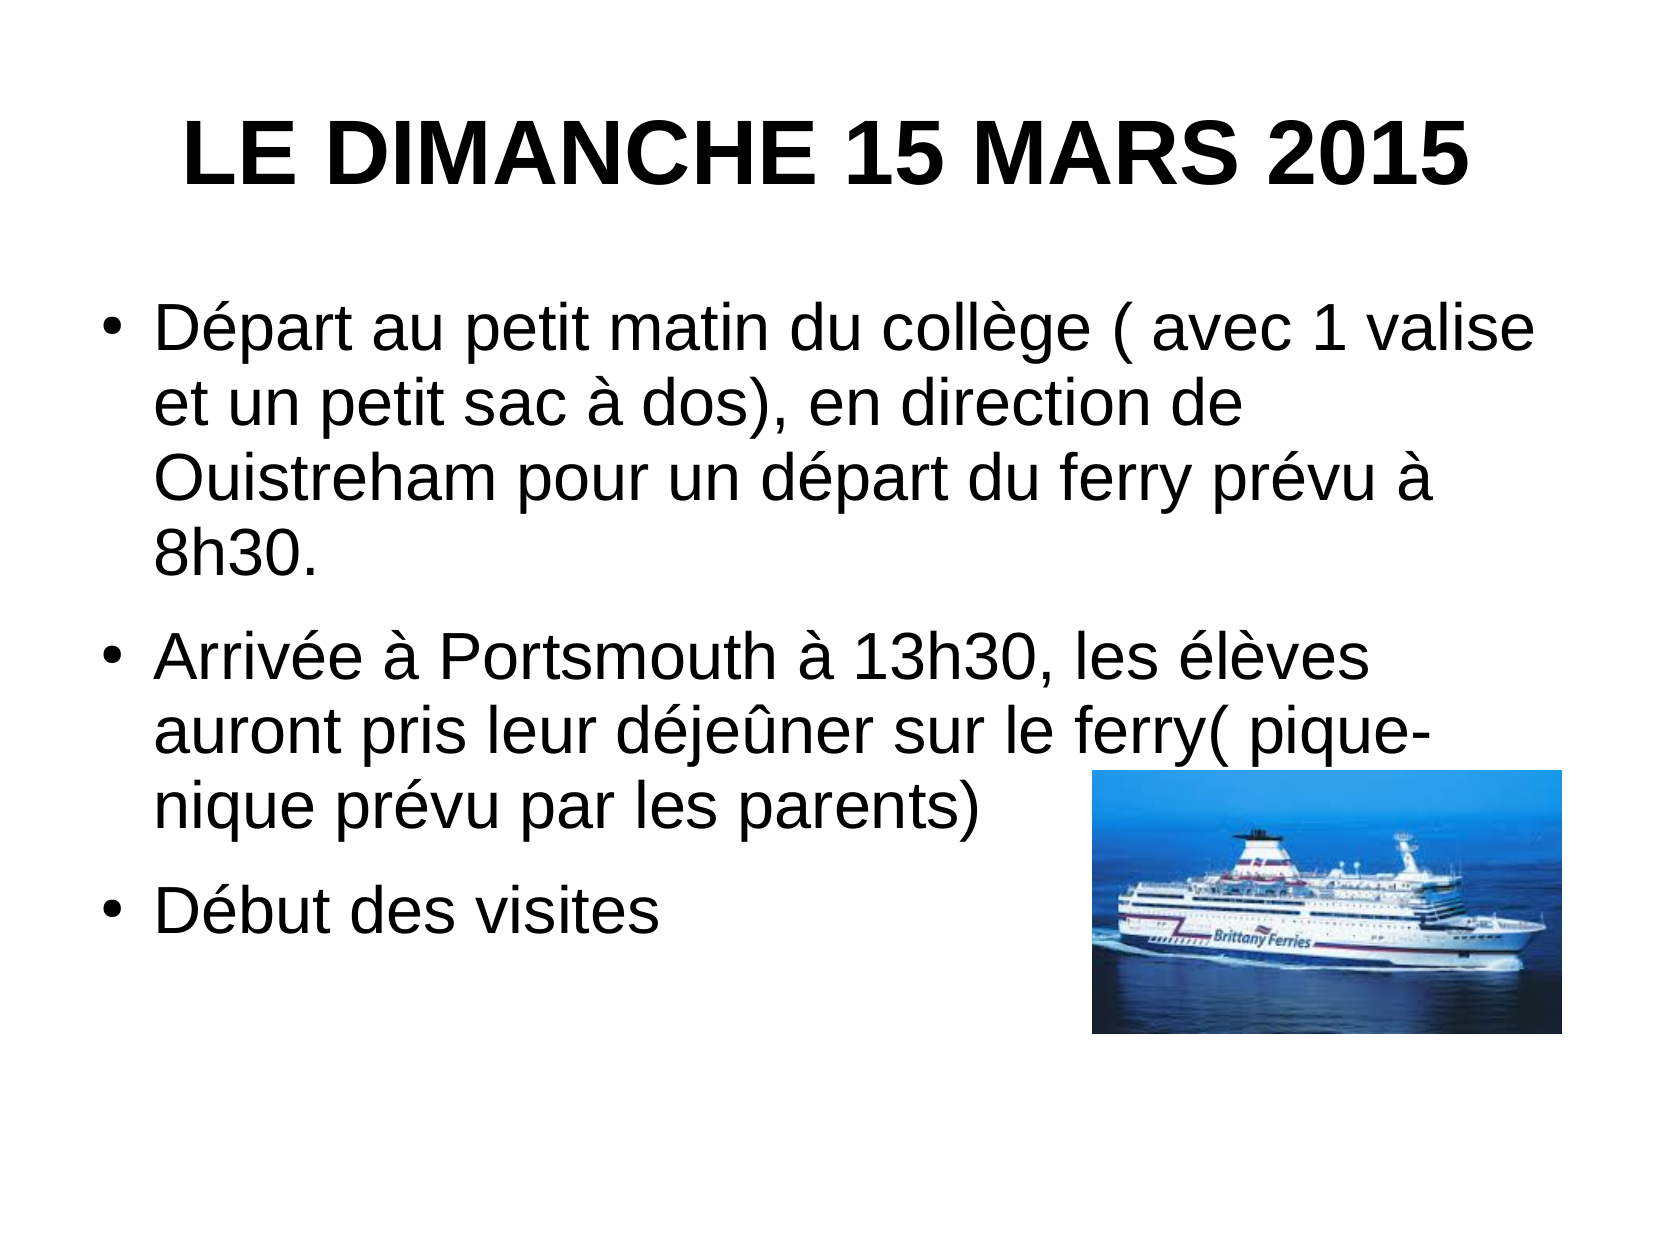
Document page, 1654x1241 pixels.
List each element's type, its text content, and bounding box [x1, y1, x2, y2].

picture [1092, 770, 1562, 1034]
title LE DIMANCHE 15 MARS 2015 [82, 56, 1571, 250]
list Départ au petit matin du collège ( avec 1 valise et un petit sac à dos), en direction de Ouistreham pour un départ du ferry prévu à 8h30. Arrivée à Portsmouth à 13h30, les élèves auront pris leur déjeûner sur le ferry( pique- nique prévu par les parents) Début des visites [82, 290, 1571, 1094]
